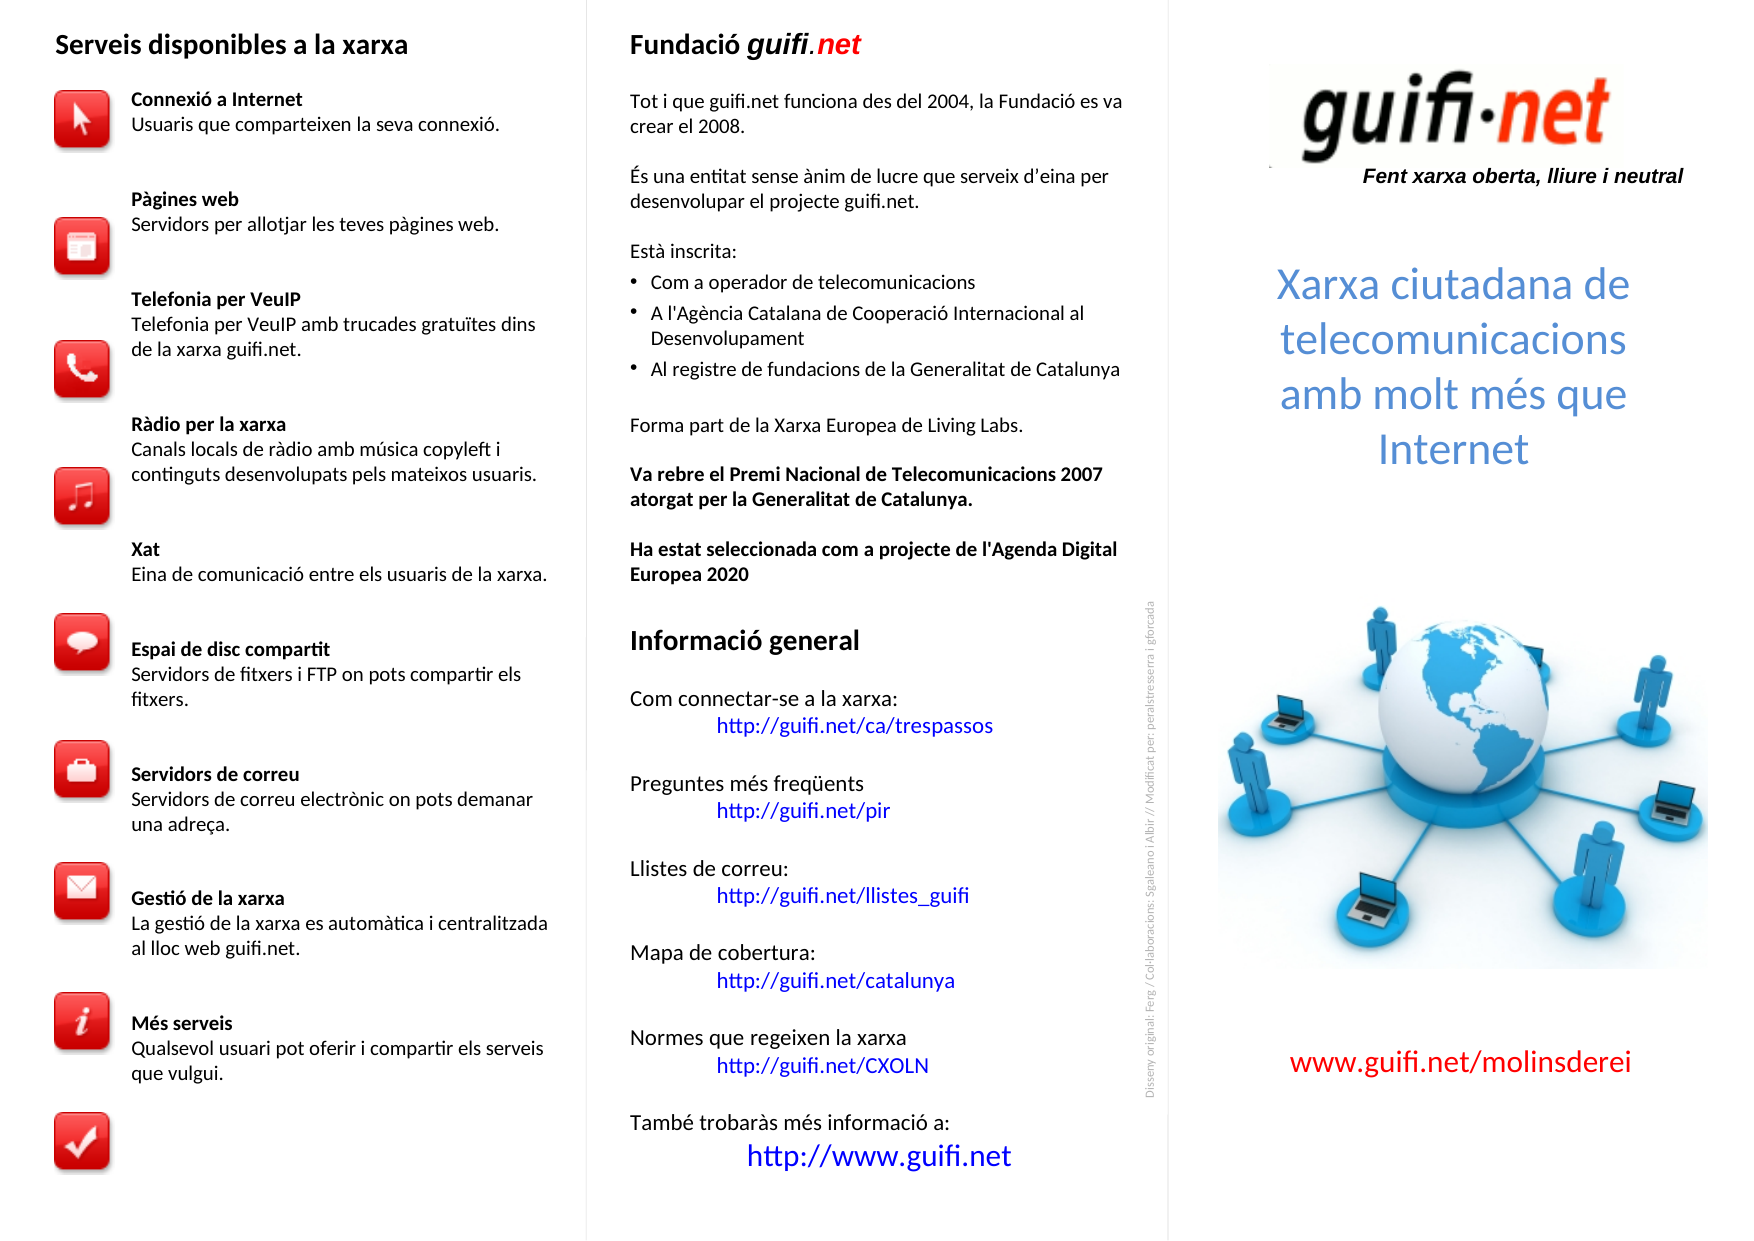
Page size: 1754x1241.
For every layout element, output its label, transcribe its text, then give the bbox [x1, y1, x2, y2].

picture [1218, 594, 1708, 970]
picture [54, 217, 115, 280]
text_box Connexió a Internet Usuaris que comparteixen la seva connexió. Pàgines web Servidors per allotjar les teves pàgines web. Telefonia per VeuIP Telefonia per VeuIP amb trucades gratuïtes dins de la xarxa guifi.net. Ràdio per la xarxa Canals locals de ràdio amb música copyleft i continguts desenvolupats pels mateixos usuaris. Xat Eina de comunicació entre els usuaris de la xarxa. Espai de disc compartit Servidors de fitxers i FTP on pots compartir els fitxers. Servidors de correu Servidors de correu electrònic on pots demanar una adreça. Gestió de la xarxa La gestió de la xarxa es automàtica i centralitzada al lloc web guifi.net. Més serveis Qualsevol usuari pot oferir i compartir els serveis que vulgui. [114, 77, 571, 1094]
picture [54, 1112, 115, 1175]
text_box Fundació guifi.net Tot i que guifi.net funciona des del 2004, la Fundació es va crear el 2008. És una entitat sense ànim de lucre que serveix d’eina per desenvolupar el projecte guifi.net. Està inscrita: Com a operador de telecomunicacions A l'Agència Catalana de Cooperació Internacional al Desenvolupament Al registre de fundacions de la Generalitat de Catalunya Forma part de la Xarxa Europea de Living Labs. Va rebre el Premi Nacional de Telecomunicacions 2007 atorgat per la Generalitat de Catalunya. Ha estat seleccionada com a projecte de l'Agenda Digital Europea 2020 Informació general Com connectar-se a la xarxa: http://guifi.net/ca/trespassos Preguntes més freqüents http://guifi.net/pir Llistes de correu: http://guifi.net/llistes_guifi Mapa de cobertura: http://guifi.net/catalunya Normes que regeixen la xarxa http://guifi.net/CXOLN També trobaràs més informació a: http://www.guifi.net [613, 17, 1146, 1181]
picture [1269, 64, 1624, 168]
text_box Serveis disponibles a la xarxa [39, 17, 571, 69]
text_box Disseny original: Ferg / Col·laboracions: Sgaleano i Albir // Modificat per: peralstresserra i gforcada [1133, 459, 1164, 1113]
text_box www.guifi.net/molinsderei [1167, 1033, 1754, 1088]
text_box Xarxa ciutadana de telecomunicacions amb molt més que Internet [1207, 245, 1700, 537]
picture [54, 467, 115, 531]
picture [54, 740, 115, 803]
picture [54, 992, 115, 1055]
picture [54, 862, 115, 925]
picture [54, 613, 115, 676]
picture [54, 340, 115, 403]
picture [54, 90, 114, 153]
text_box Fent xarxa oberta, lliure i neutral [1346, 154, 1700, 197]
